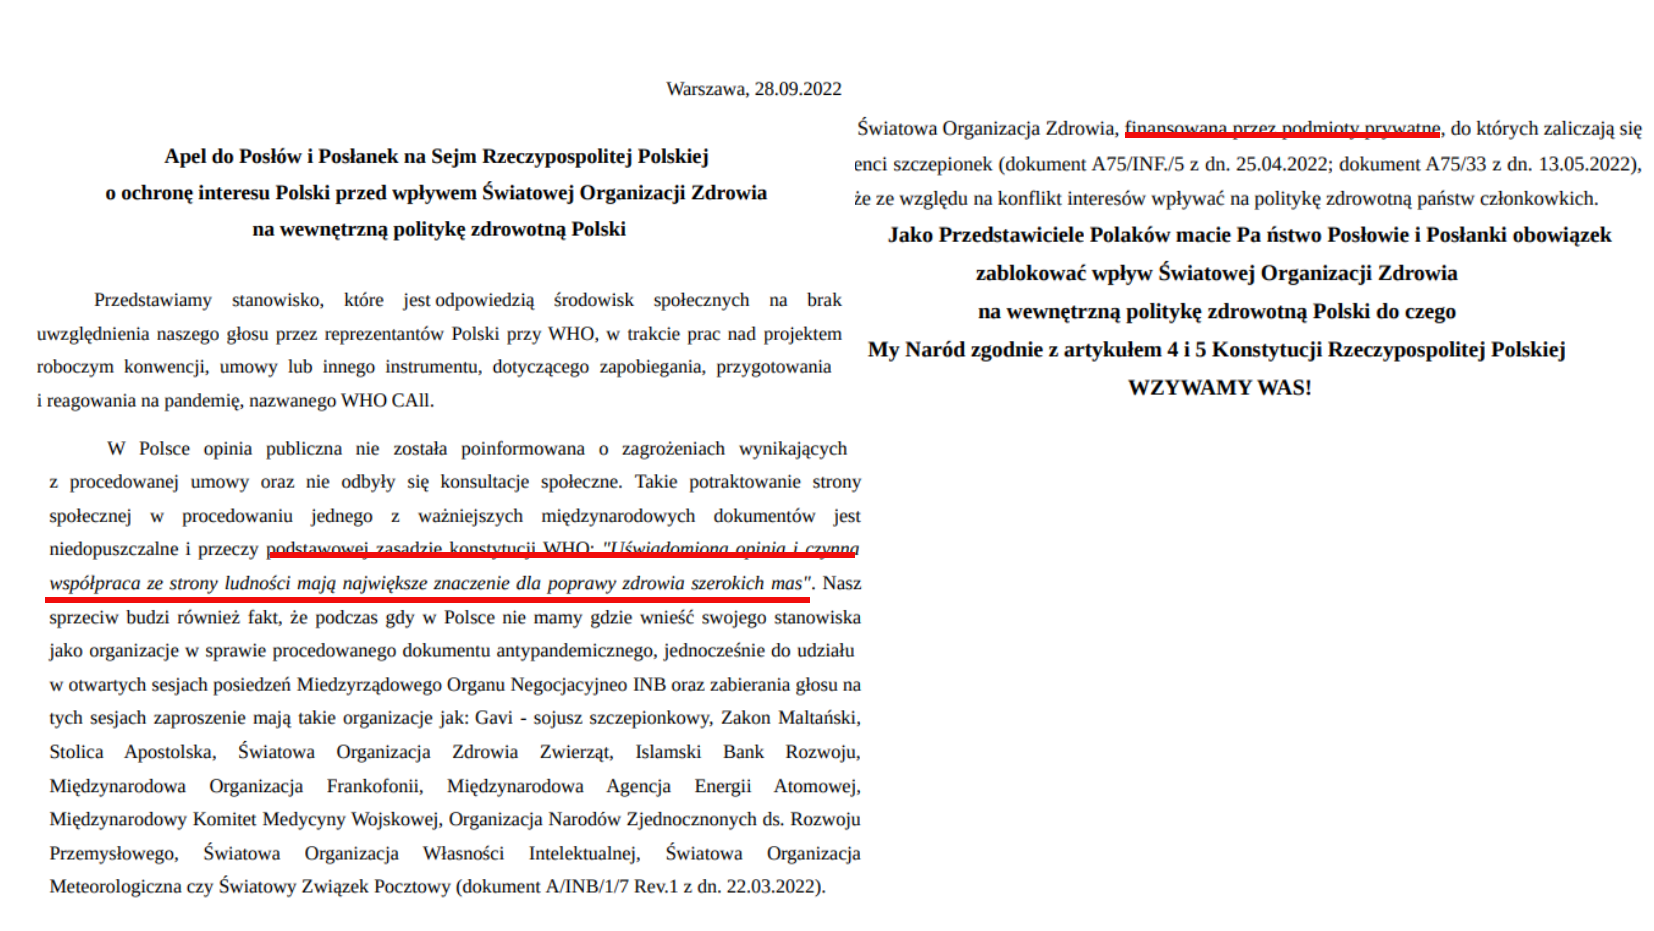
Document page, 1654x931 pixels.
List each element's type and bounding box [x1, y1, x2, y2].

picture [45, 434, 871, 901]
picture [30, 60, 1649, 421]
